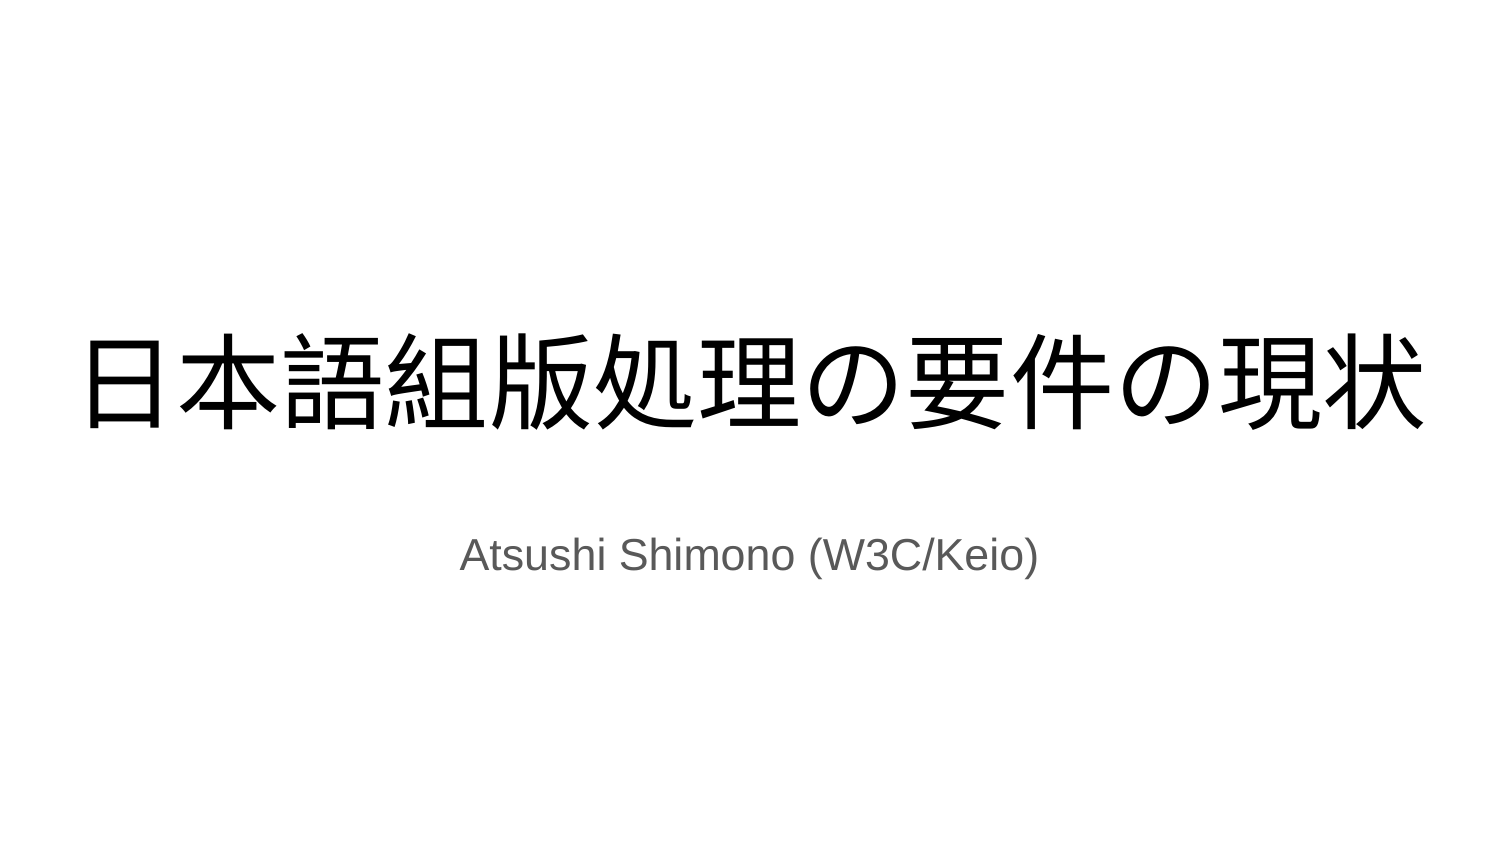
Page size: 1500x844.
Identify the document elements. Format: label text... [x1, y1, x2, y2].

subtitle Atsushi Shimono (W3C/Keio) [51, 464, 1449, 595]
title 日本語組版処理の要件の現状 [51, 122, 1449, 459]
